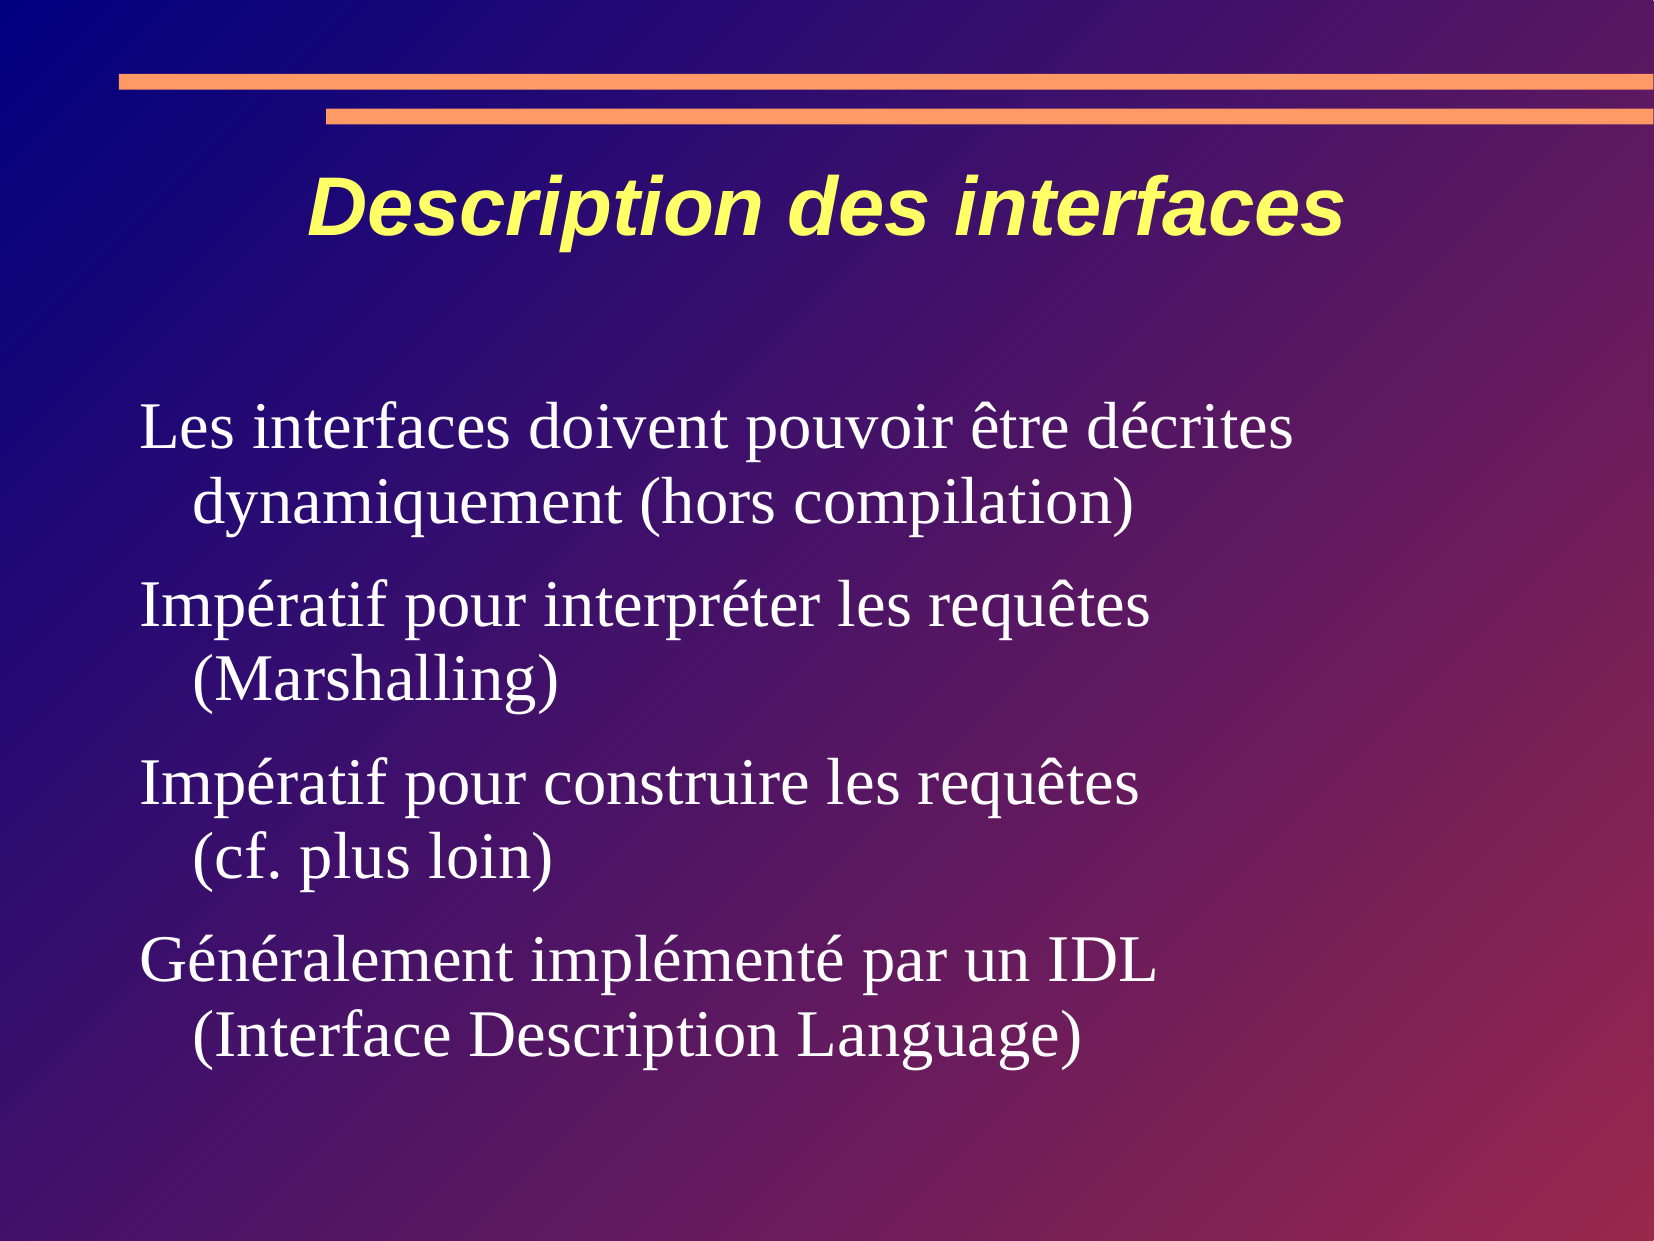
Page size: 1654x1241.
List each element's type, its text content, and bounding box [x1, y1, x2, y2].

list Les interfaces doivent pouvoir être décrites dynamiquement (hors compilation) Impératif pour interpréter les requêtes (Marshalling) Impératif pour construire les requêtes (cf. plus loin) Généralement implémenté par un IDL (Interface Description Language) [121, 389, 1534, 1073]
title Description des interfaces [121, 102, 1534, 311]
